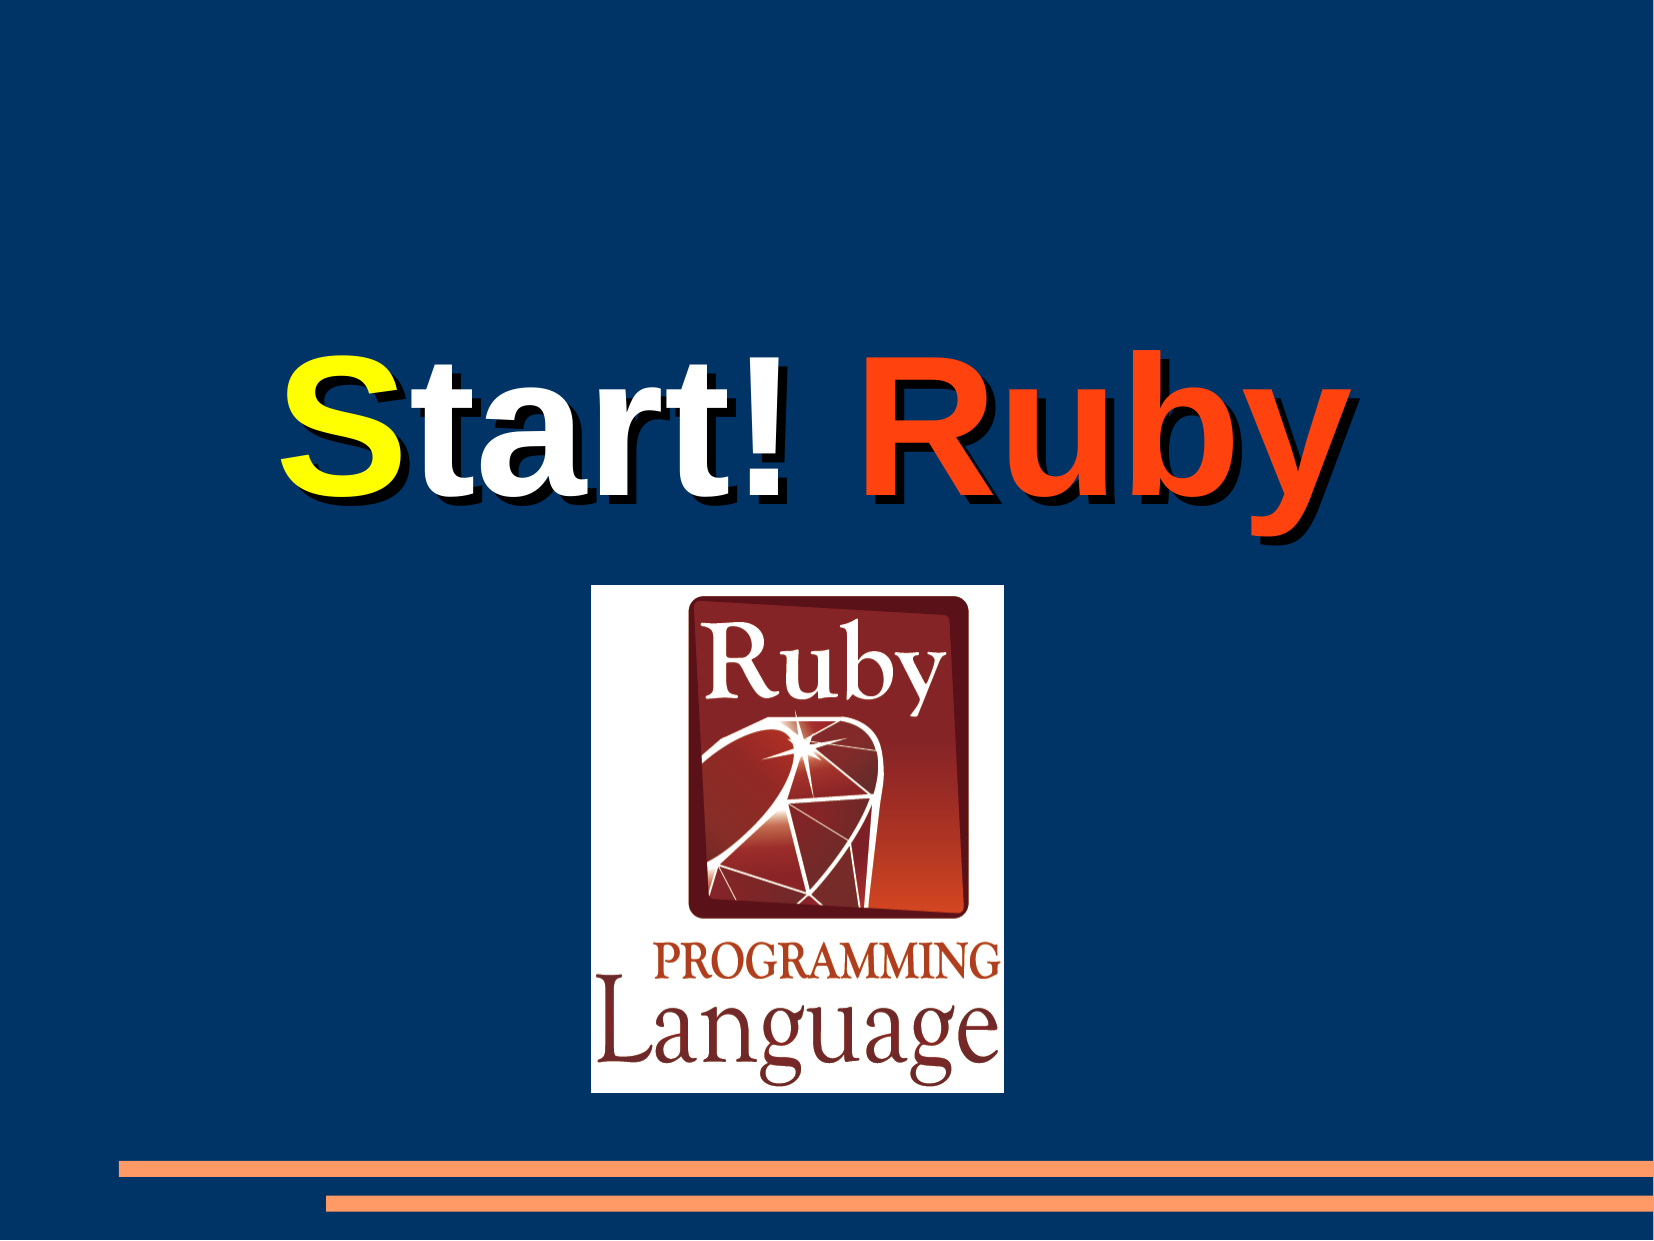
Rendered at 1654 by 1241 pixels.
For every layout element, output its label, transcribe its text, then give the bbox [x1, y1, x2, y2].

picture [591, 585, 1004, 1093]
text_box Start! Ruby [260, 295, 1369, 534]
